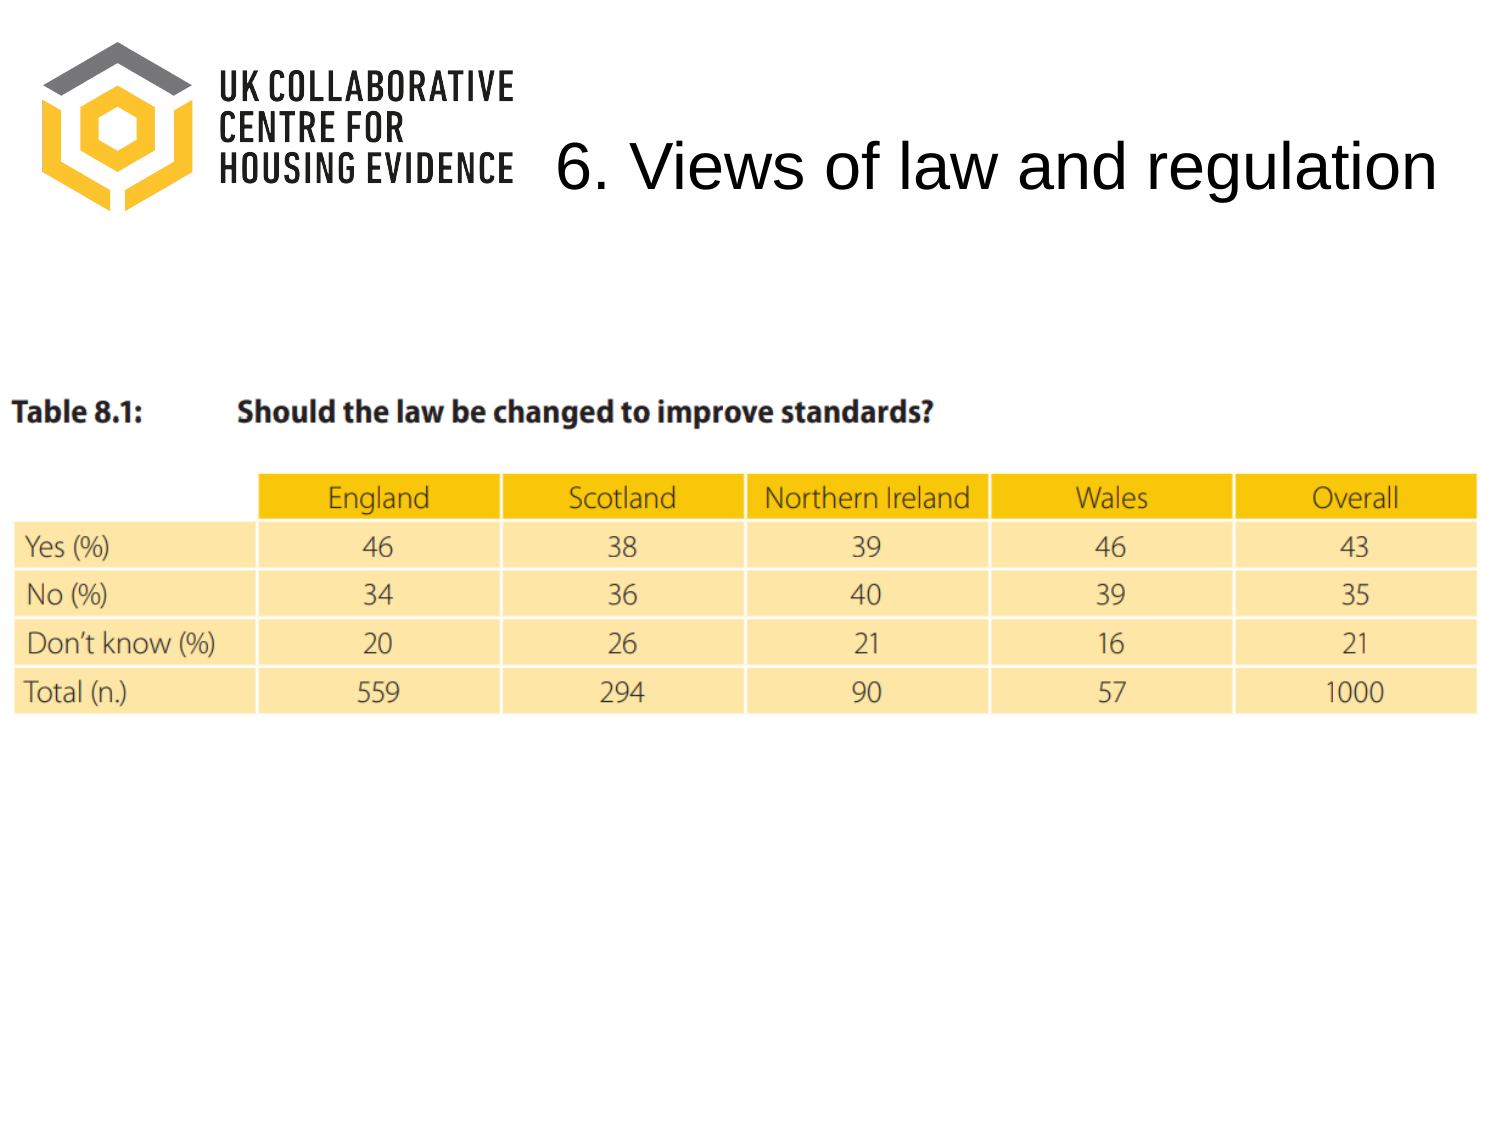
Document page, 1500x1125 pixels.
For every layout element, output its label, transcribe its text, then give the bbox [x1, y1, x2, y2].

picture [0, 380, 1500, 745]
text_box 6. Views of law and regulation [526, 115, 1488, 212]
